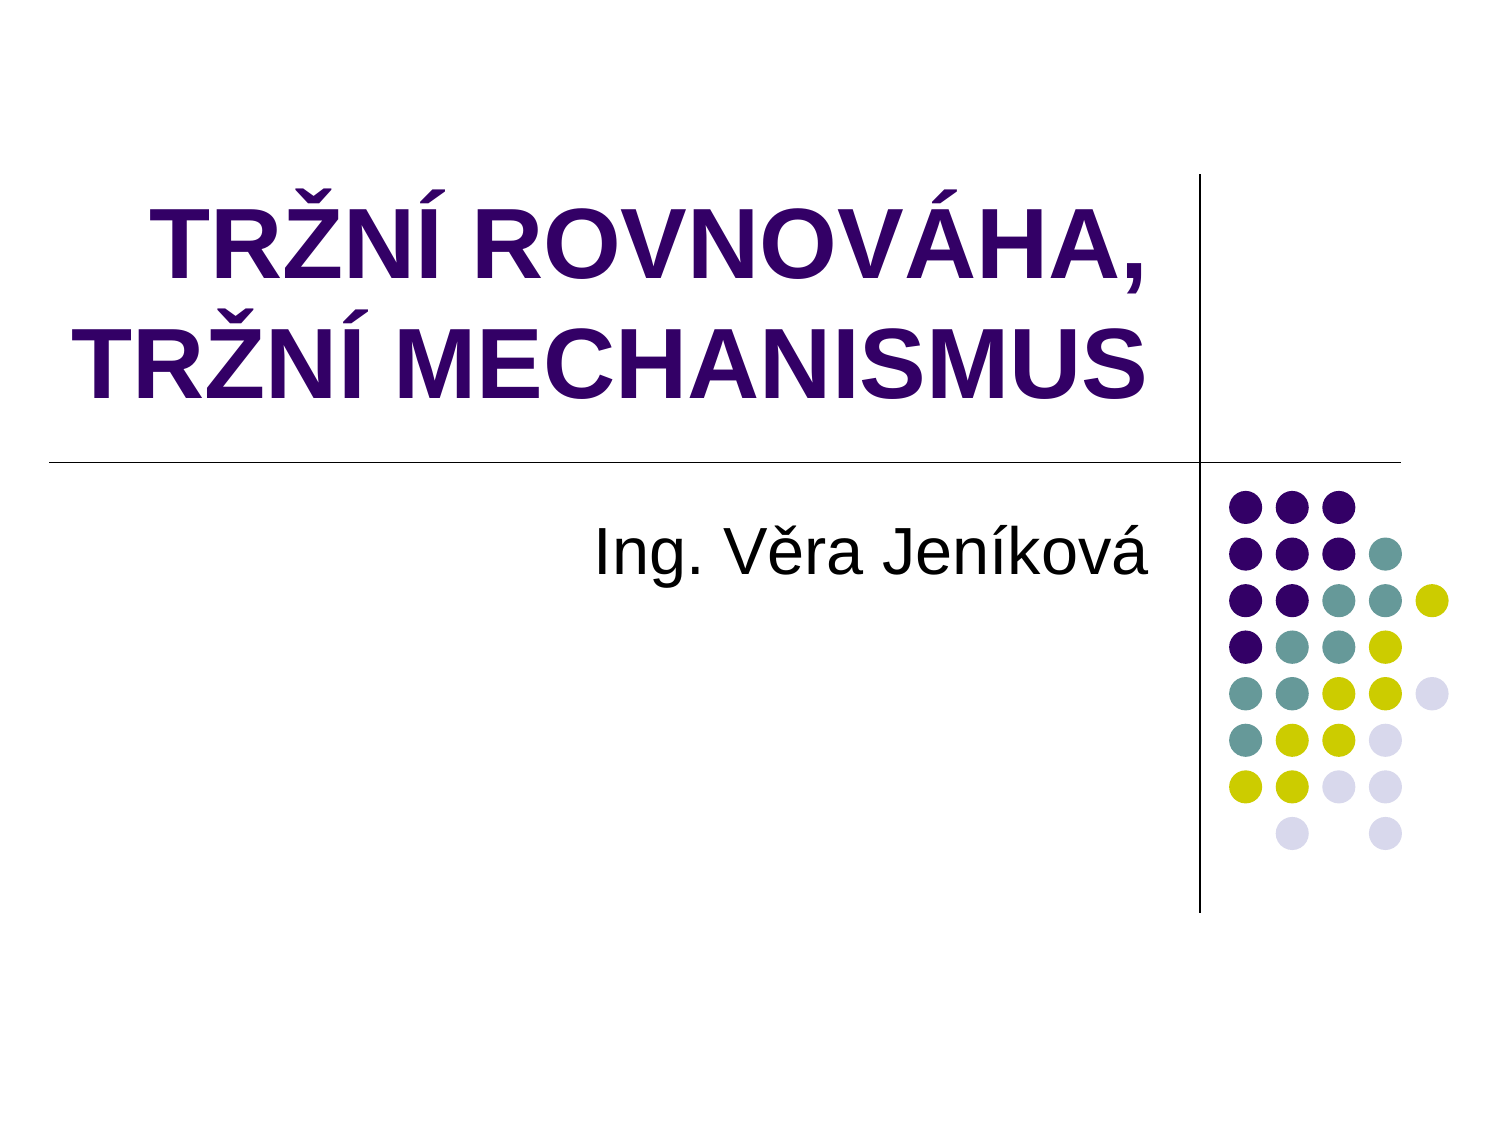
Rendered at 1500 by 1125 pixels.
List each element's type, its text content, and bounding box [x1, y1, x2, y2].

subtitle Ing. Věra Jeníková [139, 500, 1165, 888]
title TRŽNÍ ROVNOVÁHA, TRŽNÍ MECHANISMUS [51, 76, 1165, 427]
